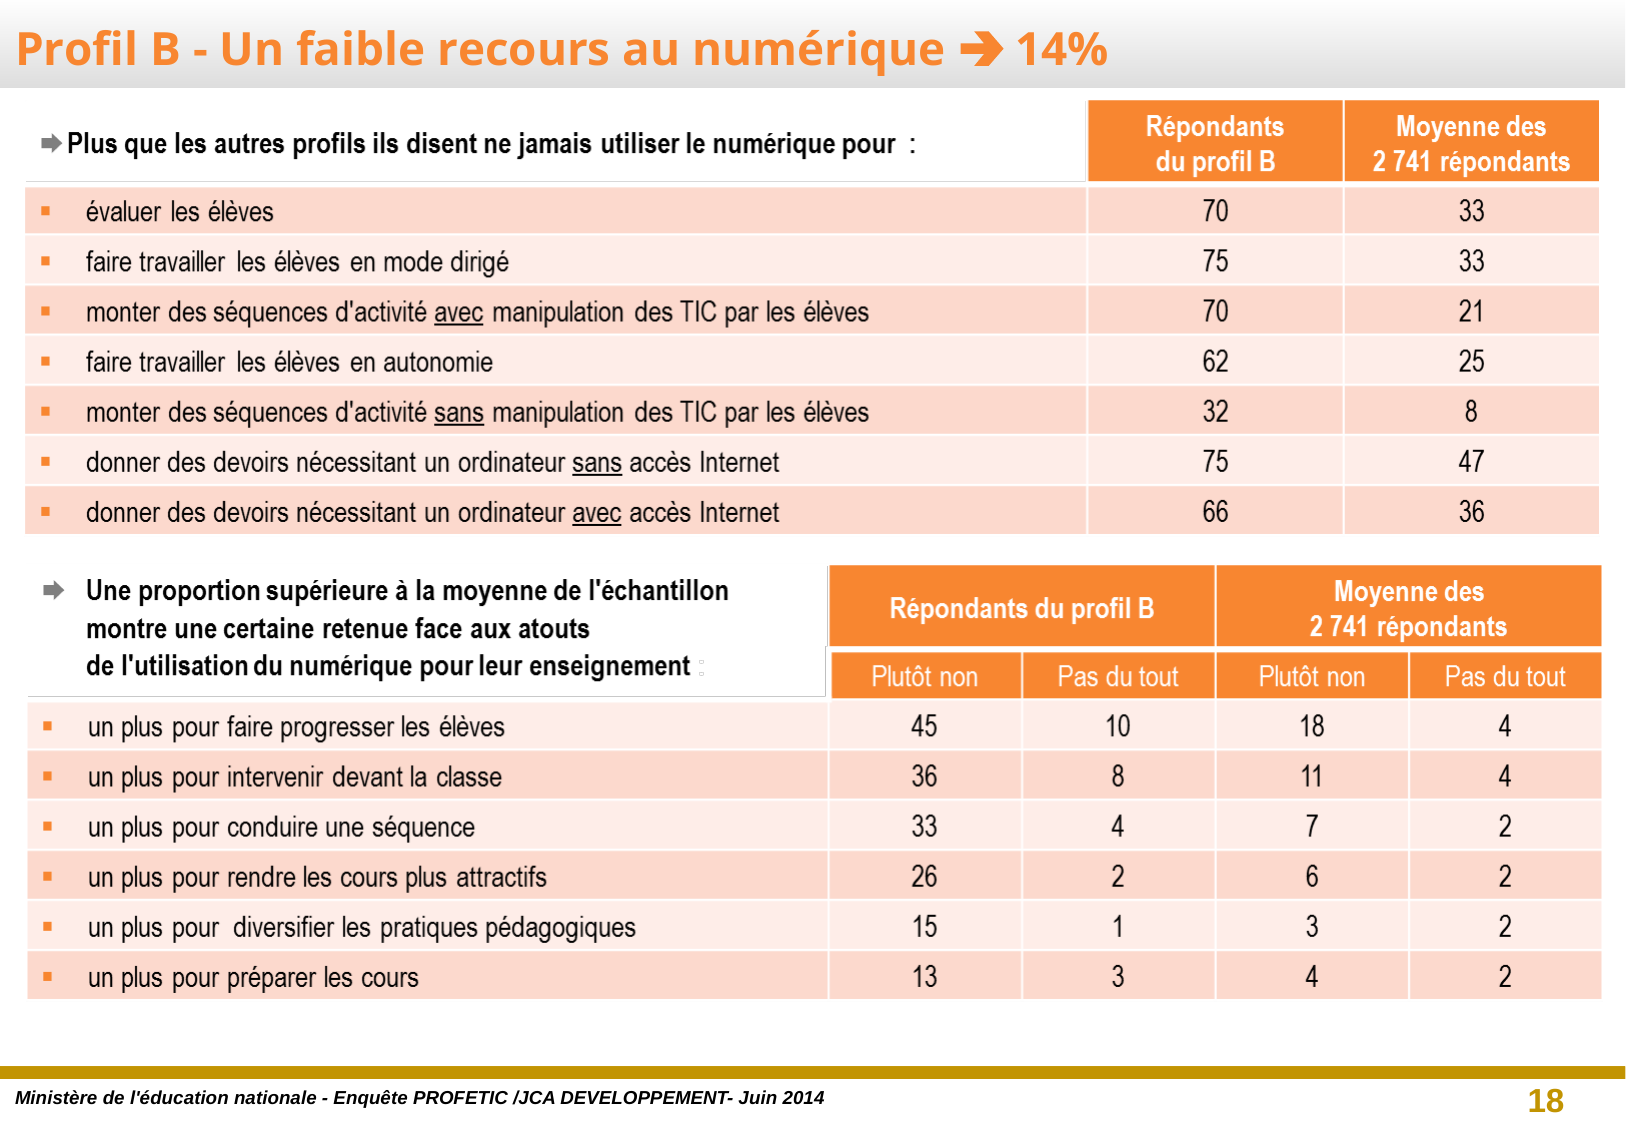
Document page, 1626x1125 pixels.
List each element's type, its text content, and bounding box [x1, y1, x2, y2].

picture [26, 562, 1603, 1010]
picture [24, 98, 1600, 545]
title Profil B - Un faible recours au numérique  14% [0, 0, 1625, 88]
text_box Ministère de l'éducation nationale - Enquête PROFETIC /JCA DEVELOPPEMENT- Juin 2014 [0, 1078, 1501, 1125]
text_box 18 [1512, 1071, 1625, 1125]
